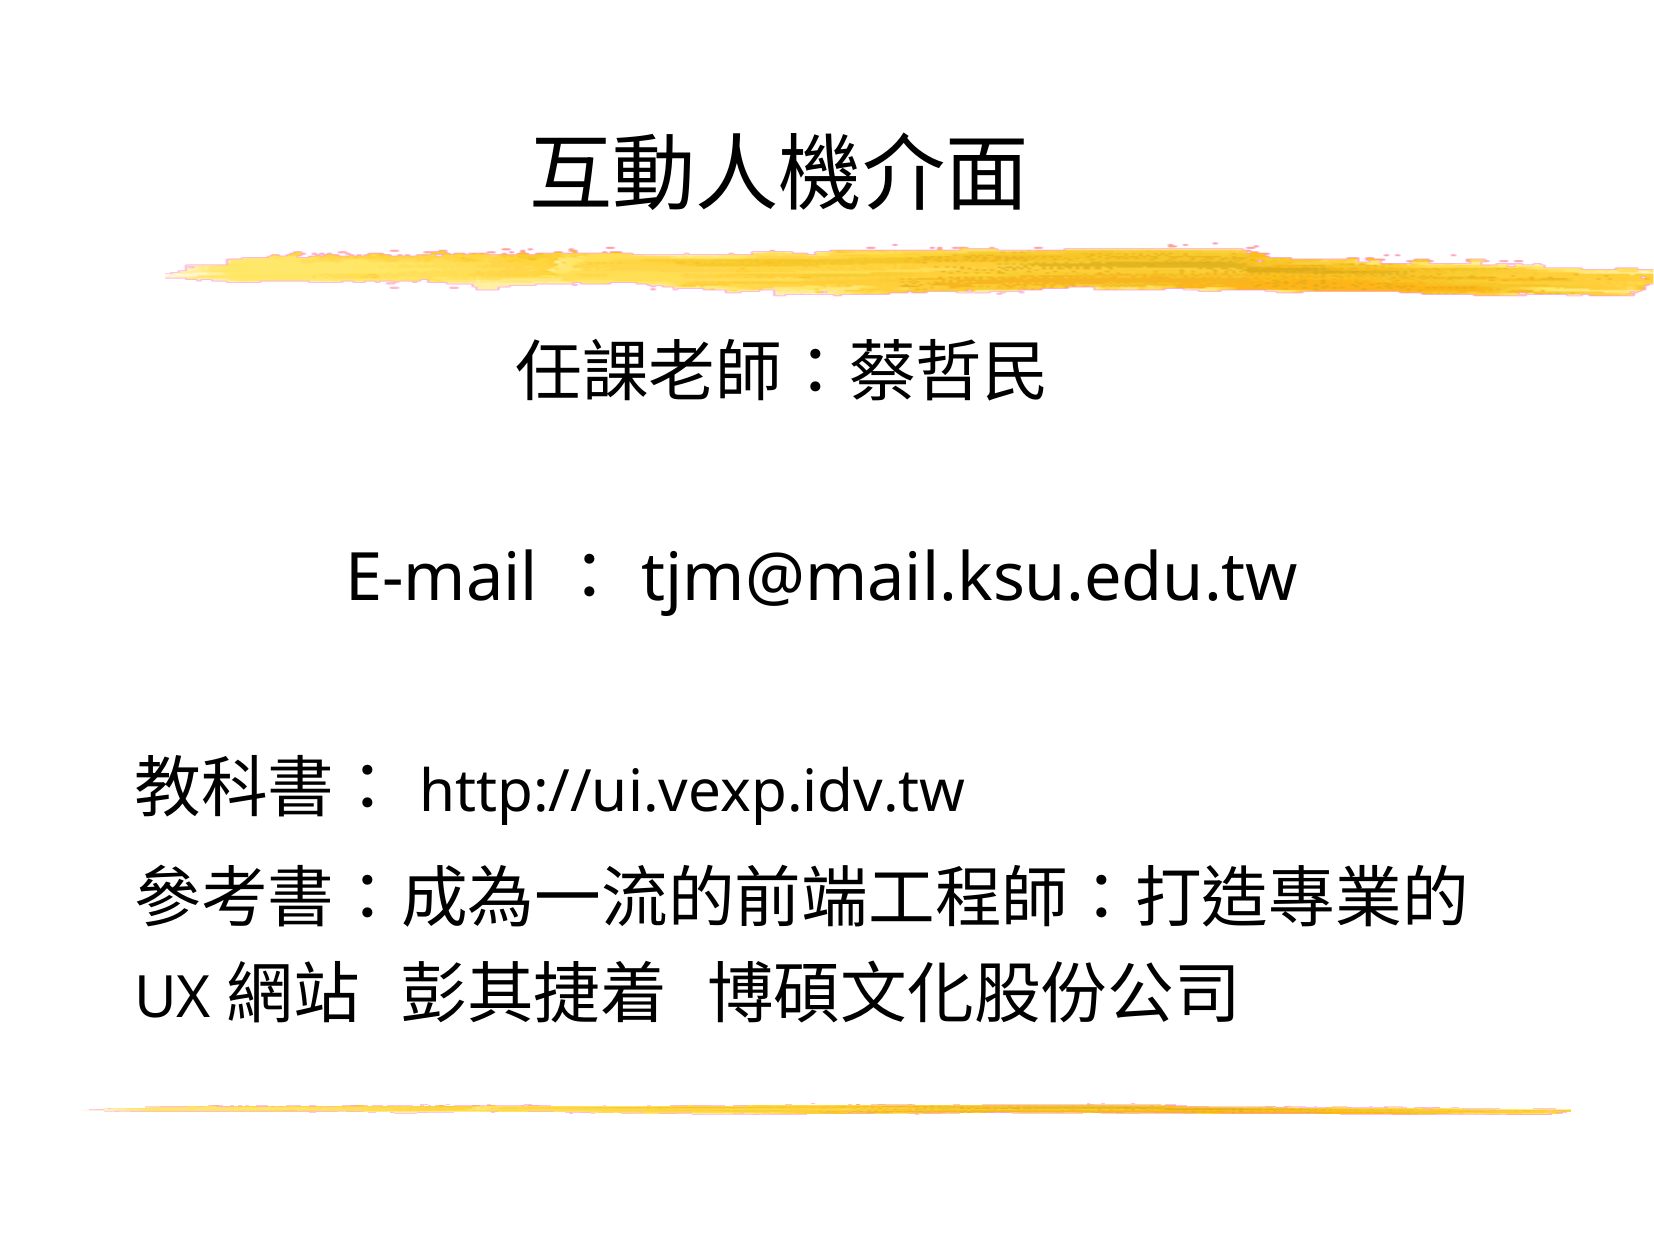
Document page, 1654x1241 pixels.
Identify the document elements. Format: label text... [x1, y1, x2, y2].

picture [82, 1102, 119, 1117]
list 任課老師：蔡哲民 E-mail：tjm@mail.ksu.edu.tw 教科書：http://ui.vexp.idv.tw 參考書：成為一流的前端工程師：打造專業的UX網站 彭其捷着 博碩文化股份公司 [119, 318, 1526, 1183]
title 互動人機介面 [76, 12, 1482, 235]
picture [165, 237, 1654, 308]
picture [1526, 1102, 1571, 1117]
